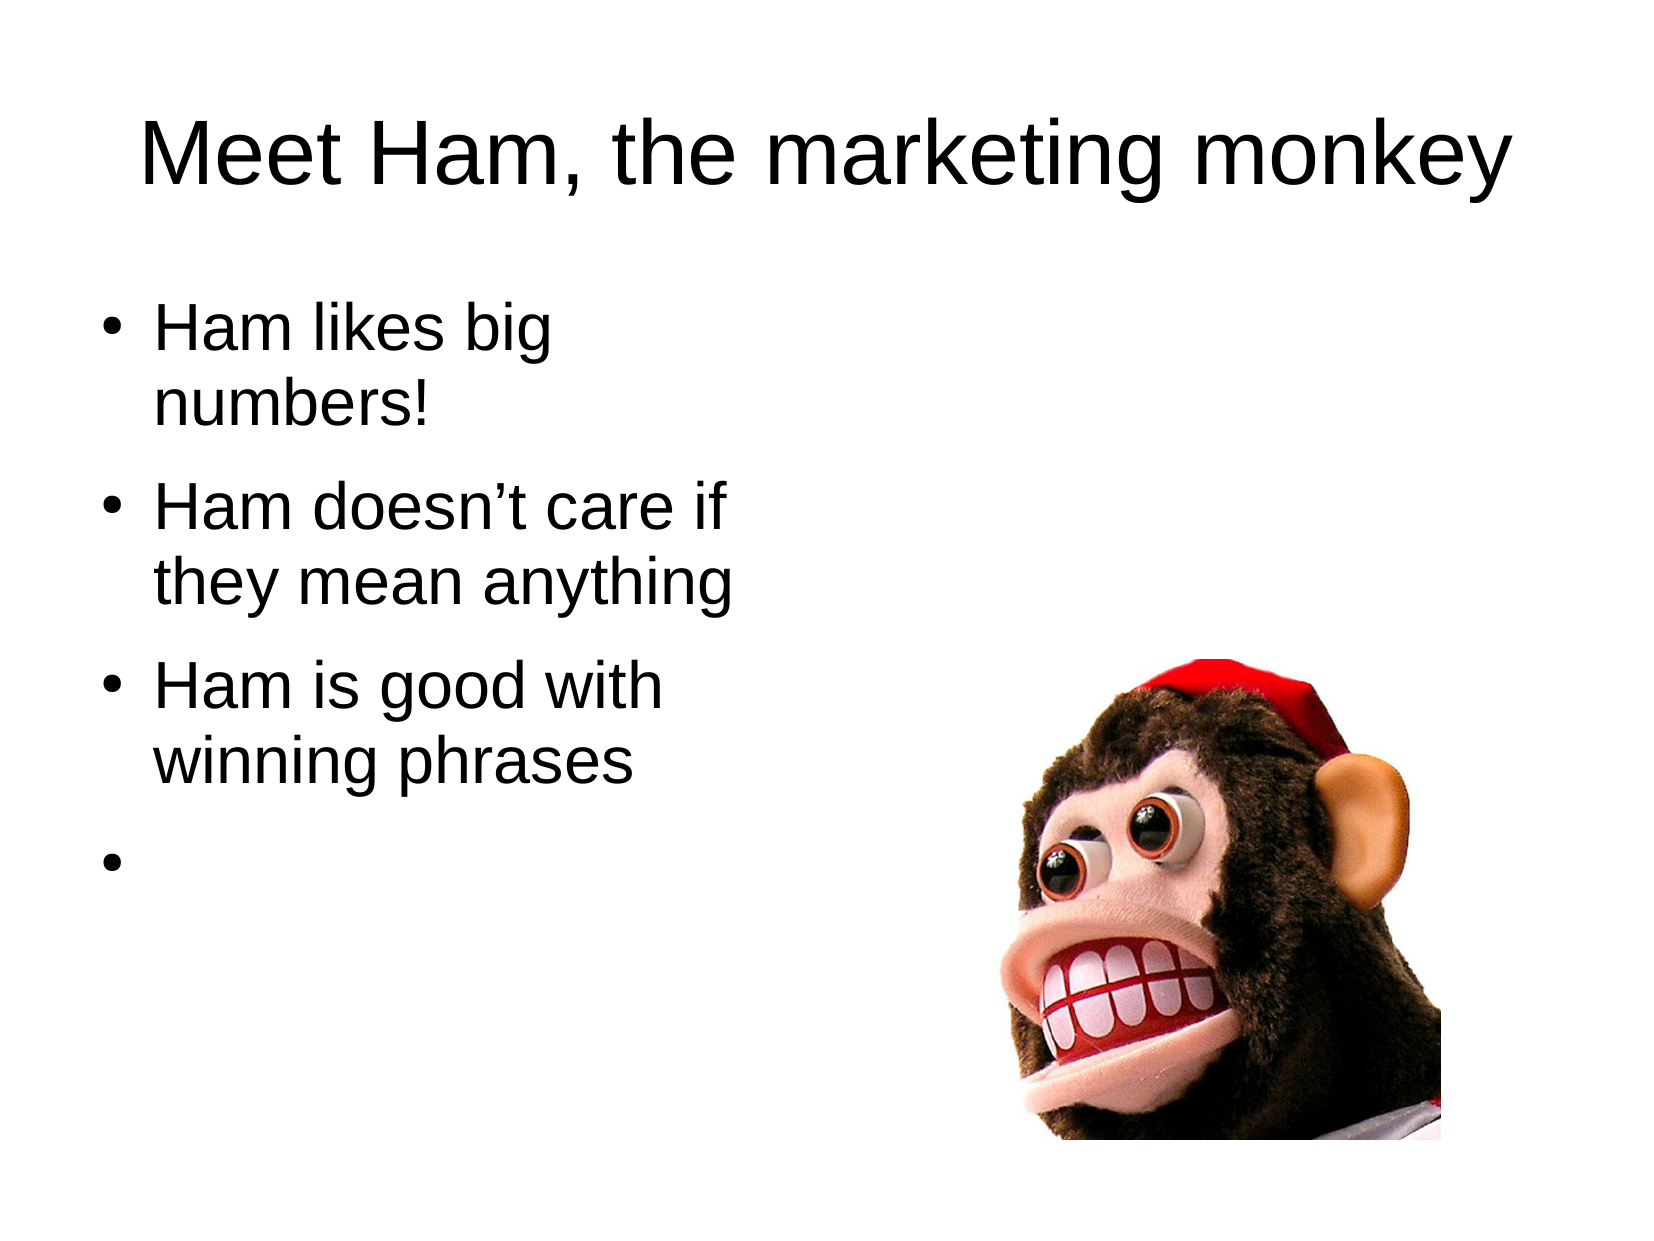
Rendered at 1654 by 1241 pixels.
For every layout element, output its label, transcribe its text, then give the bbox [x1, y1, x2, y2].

list Ham likes big numbers! Ham doesn’t care if they mean anything Ham is good with winning phrases [82, 290, 809, 1010]
title Meet Ham, the marketing monkey [82, 49, 1571, 257]
picture [970, 659, 1441, 1140]
